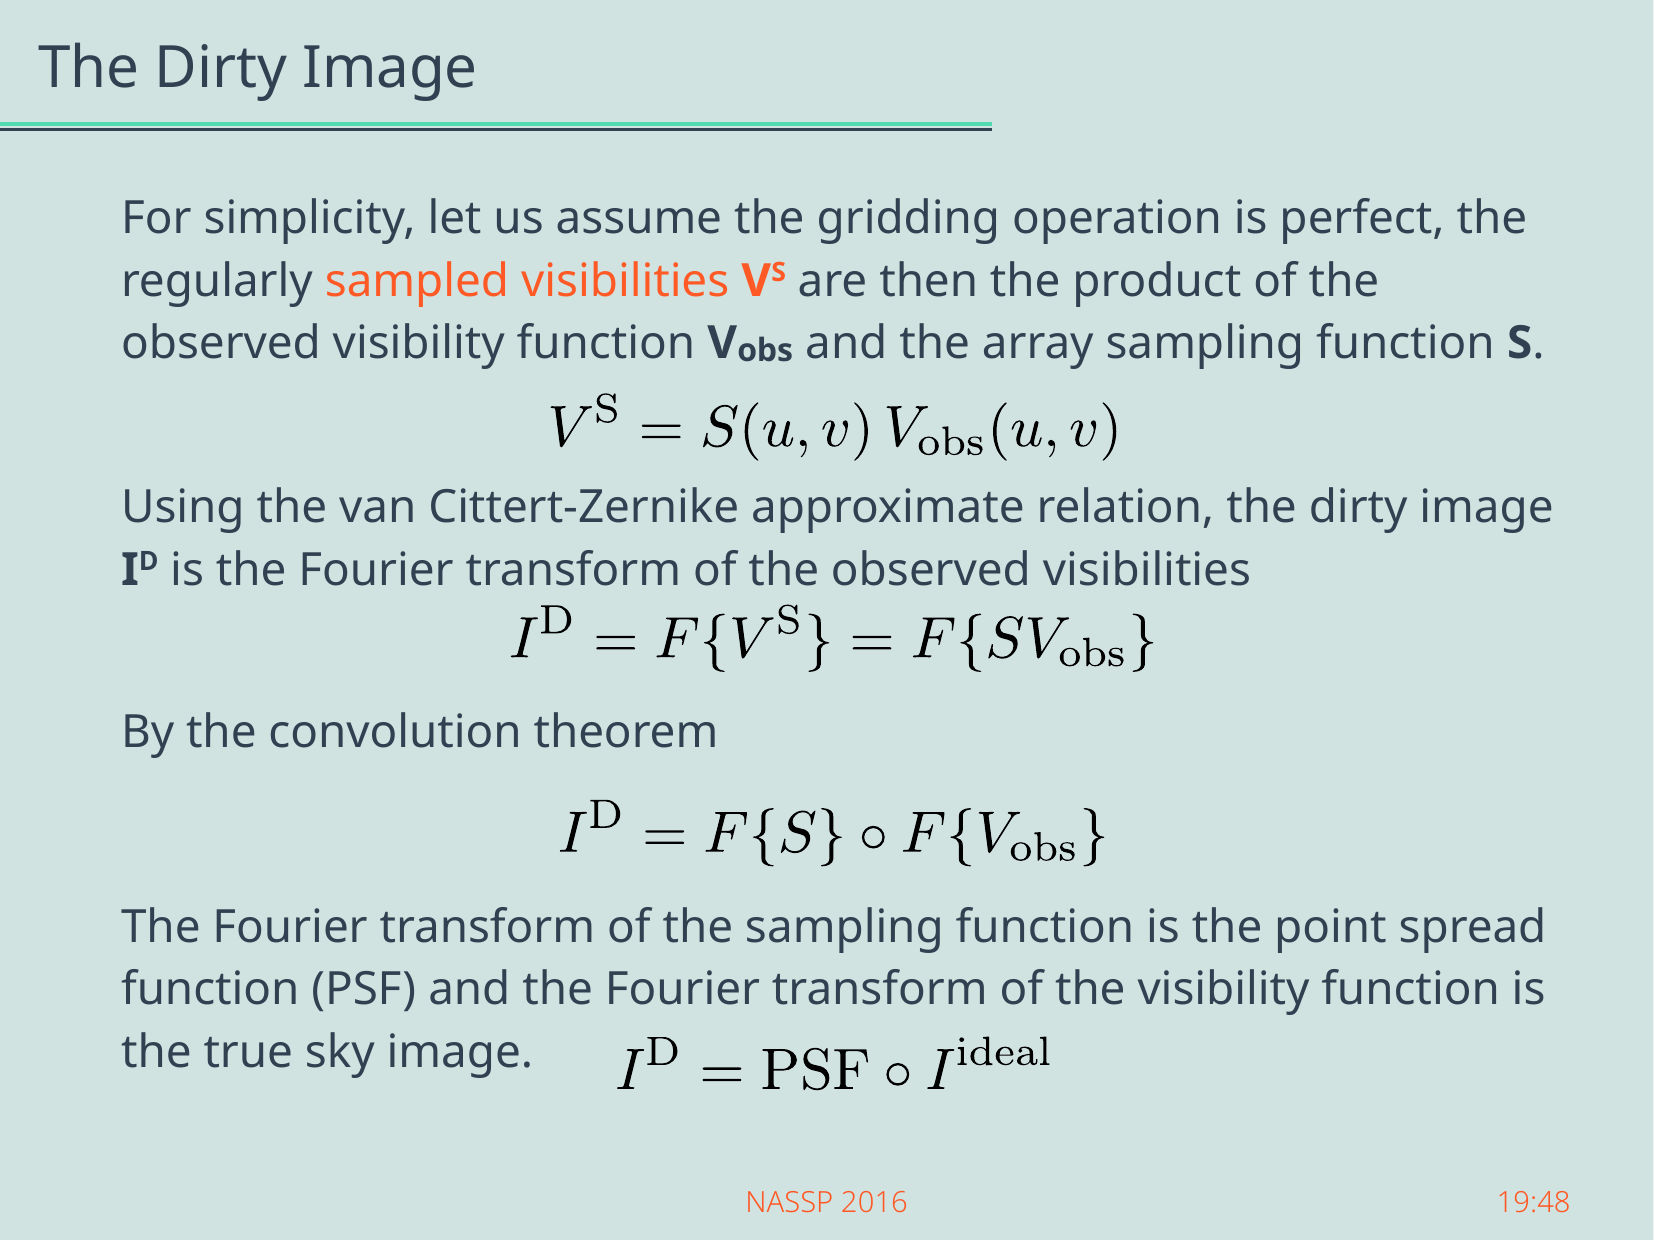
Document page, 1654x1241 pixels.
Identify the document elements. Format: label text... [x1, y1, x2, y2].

text_box The Dirty Image [23, 17, 1063, 103]
text_box For simplicity, let us assume the gridding operation is perfect, the regularly sampled visibilities VS are then the product of the observed visibility function Vobs and the array sampling function S. [106, 177, 1583, 368]
text_box [547, 393, 1123, 461]
text_box The Fourier transform of the sampling function is the point spread function (PSF) and the Fourier transform of the visibility function is the true sky image. [106, 885, 1642, 1011]
text_box [508, 604, 1158, 672]
text_box [557, 799, 1109, 867]
text_box [615, 1036, 1052, 1091]
text_box By the convolution theorem [106, 691, 1583, 761]
text_box Using the van Cittert-Zernike approximate relation, the dirty image ID is the Fourier transform of the observed visibilities [106, 466, 1583, 592]
